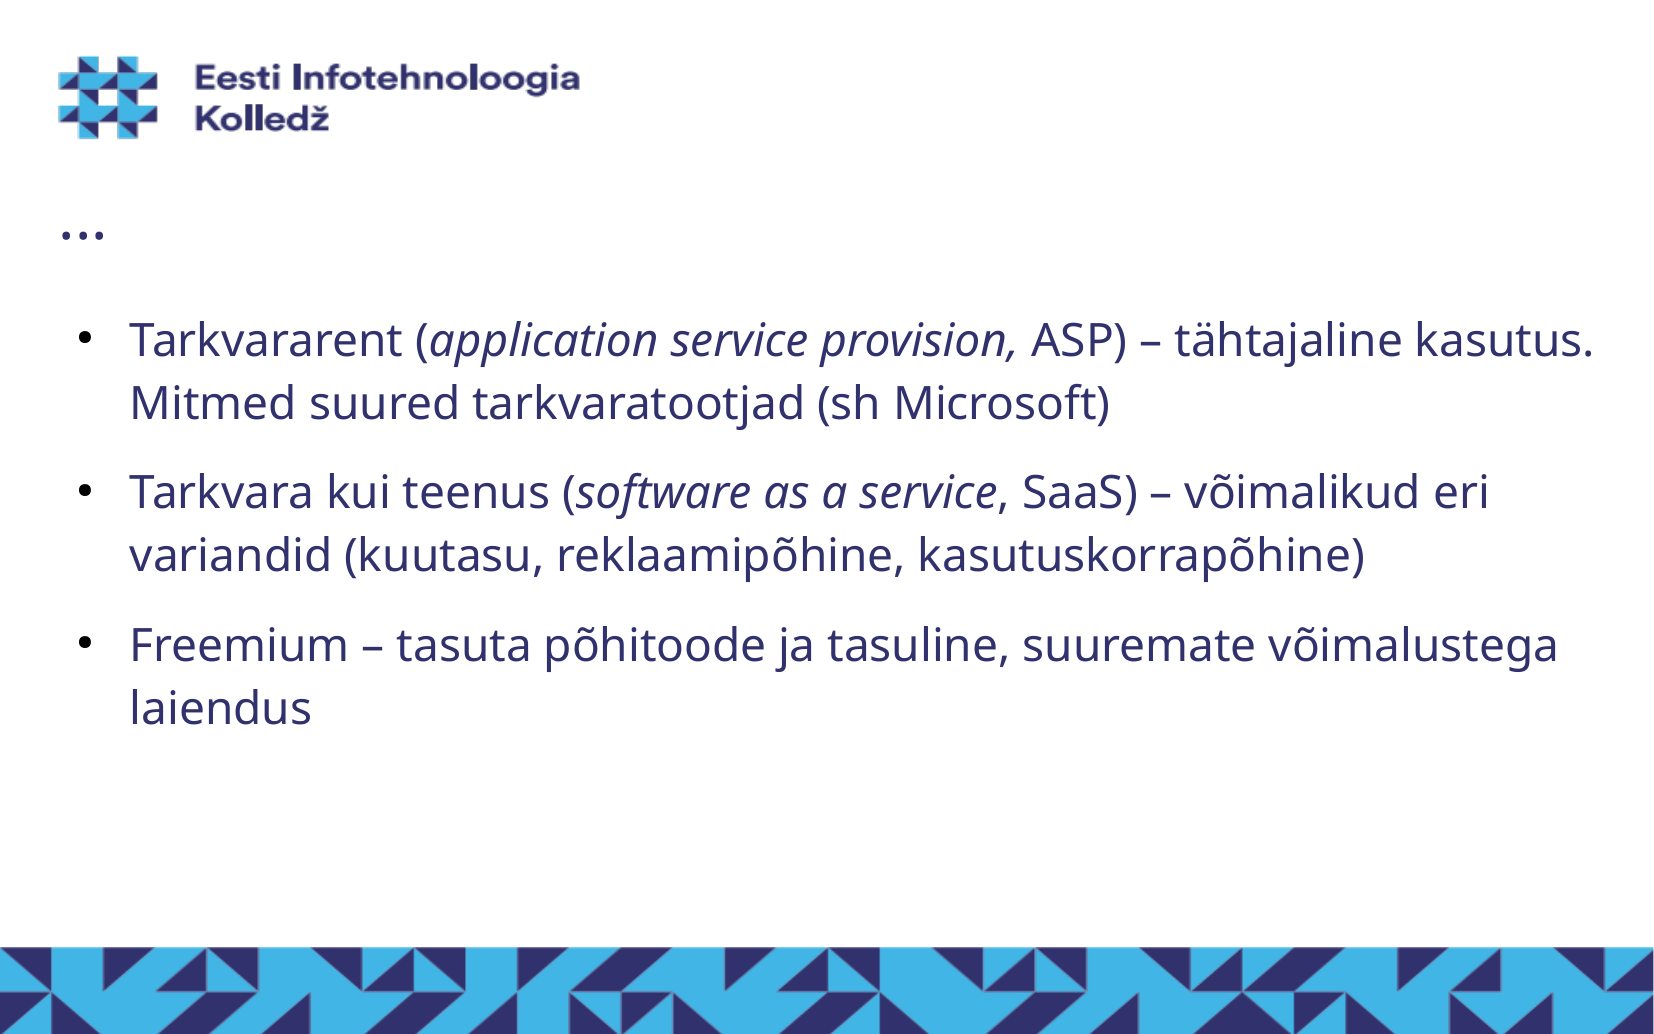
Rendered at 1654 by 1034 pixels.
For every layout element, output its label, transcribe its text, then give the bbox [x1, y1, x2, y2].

title ... [59, 129, 1571, 303]
list Tarkvararent (application service provision, ASP) – tähtajaline kasutus. Mitmed suured tarkvaratootjad (sh Microsoft) Tarkvara kui teenus (software as a service, SaaS) – võimalikud eri variandid (kuutasu, reklaamipõhine, kasutuskorrapõhine) Freemium – tasuta põhitoode ja tasuline, suuremate võimalustega laiendus [59, 307, 1607, 945]
